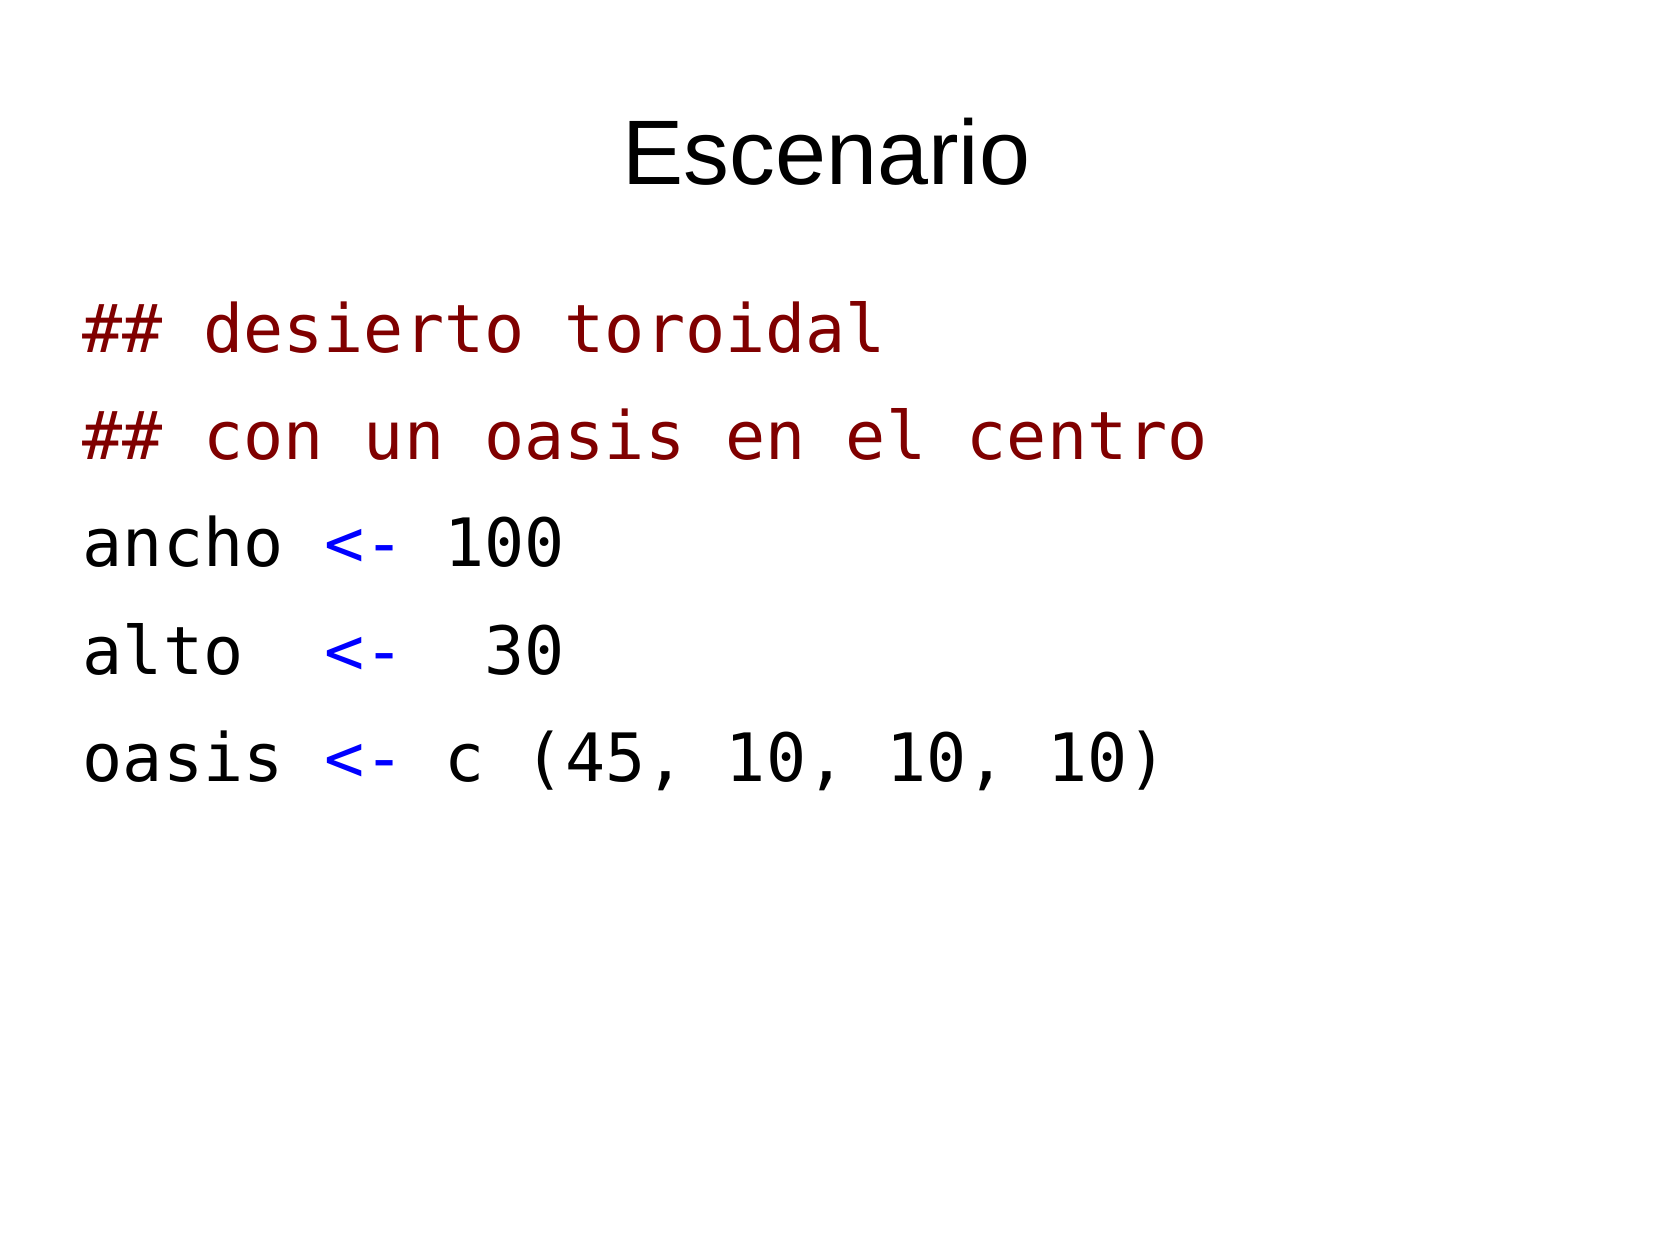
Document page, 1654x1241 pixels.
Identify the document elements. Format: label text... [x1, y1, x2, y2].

title Escenario [82, 49, 1571, 257]
list ## desierto toroidal ## con un oasis en el centro ancho <- 100 alto <- 30 oasis <- c (45, 10, 10, 10) [82, 290, 1571, 1010]
